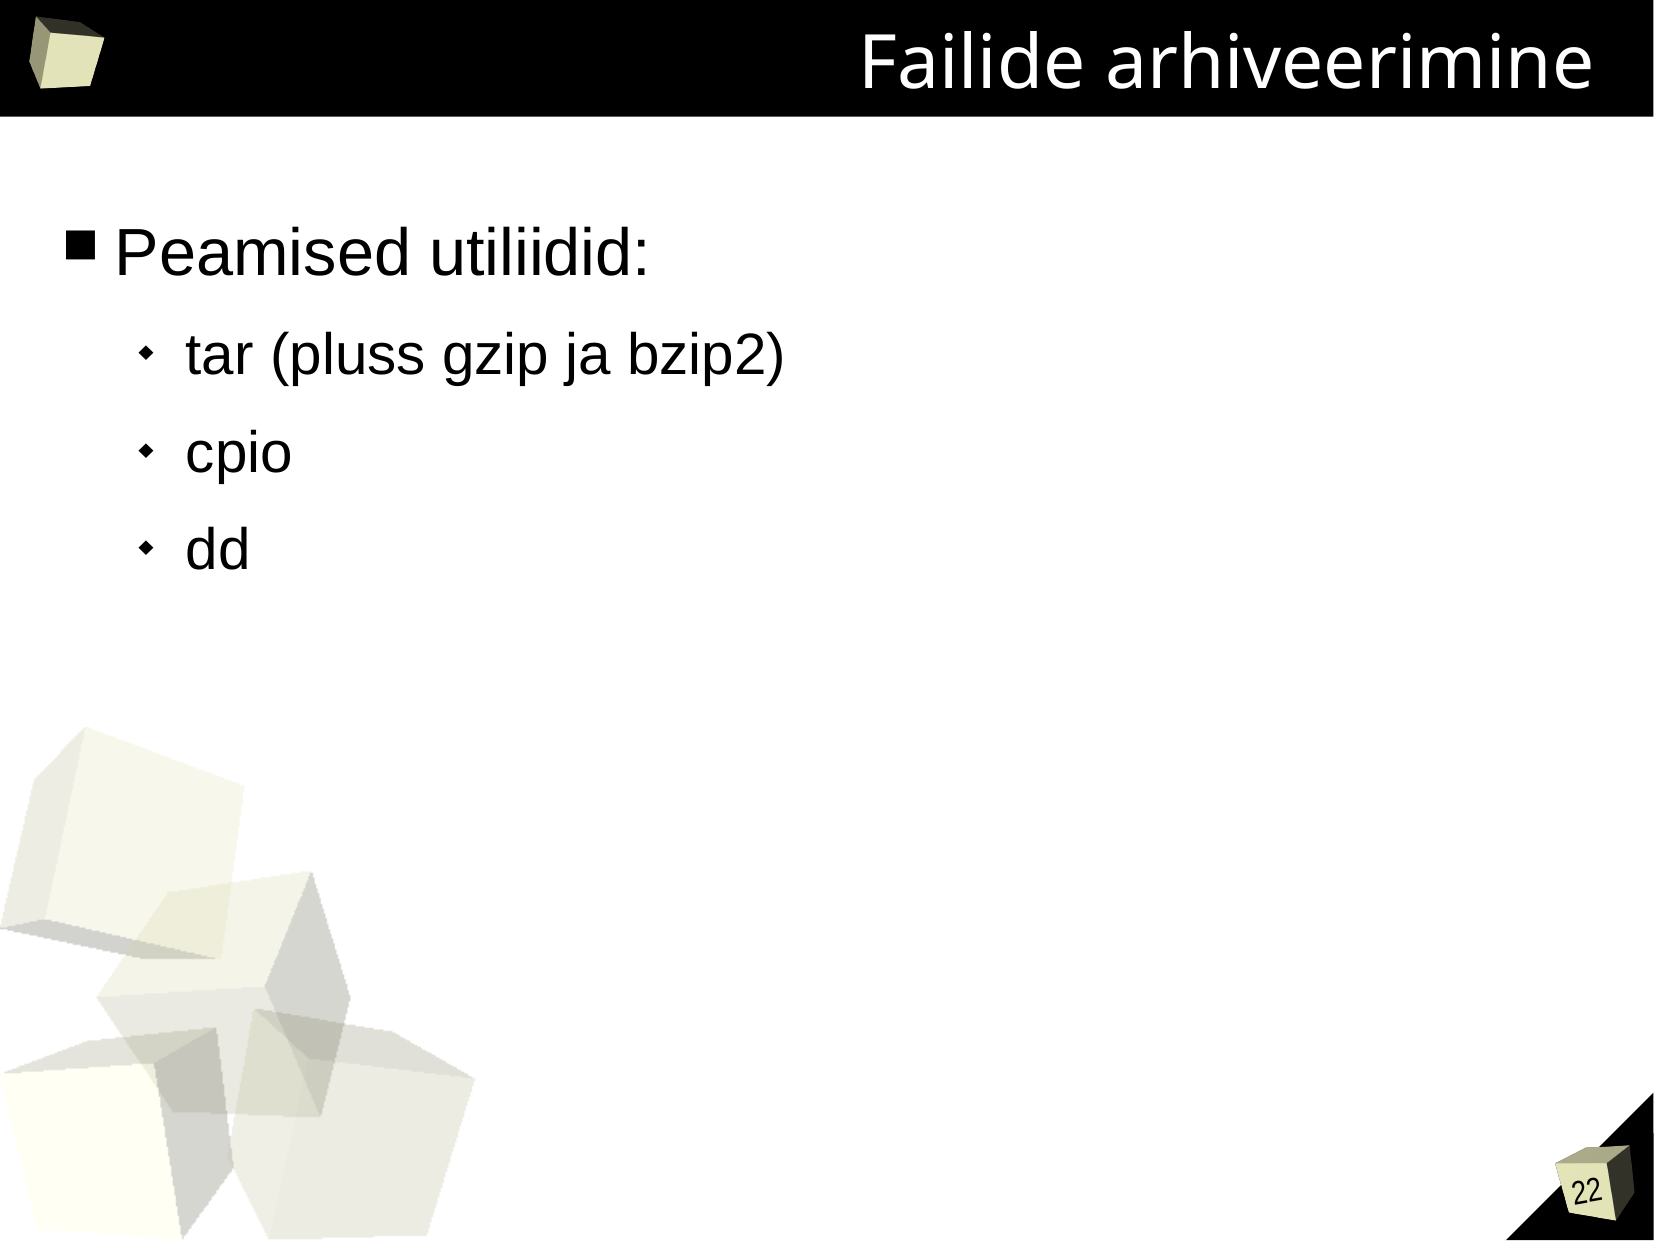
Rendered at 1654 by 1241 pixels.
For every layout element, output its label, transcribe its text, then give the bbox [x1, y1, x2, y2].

picture [0, 726, 477, 1241]
list Peamised utiliidid: tar (pluss gzip ja bzip2) cpio dd [44, 177, 1611, 1214]
title Failide arhiveerimine [118, 0, 1595, 119]
